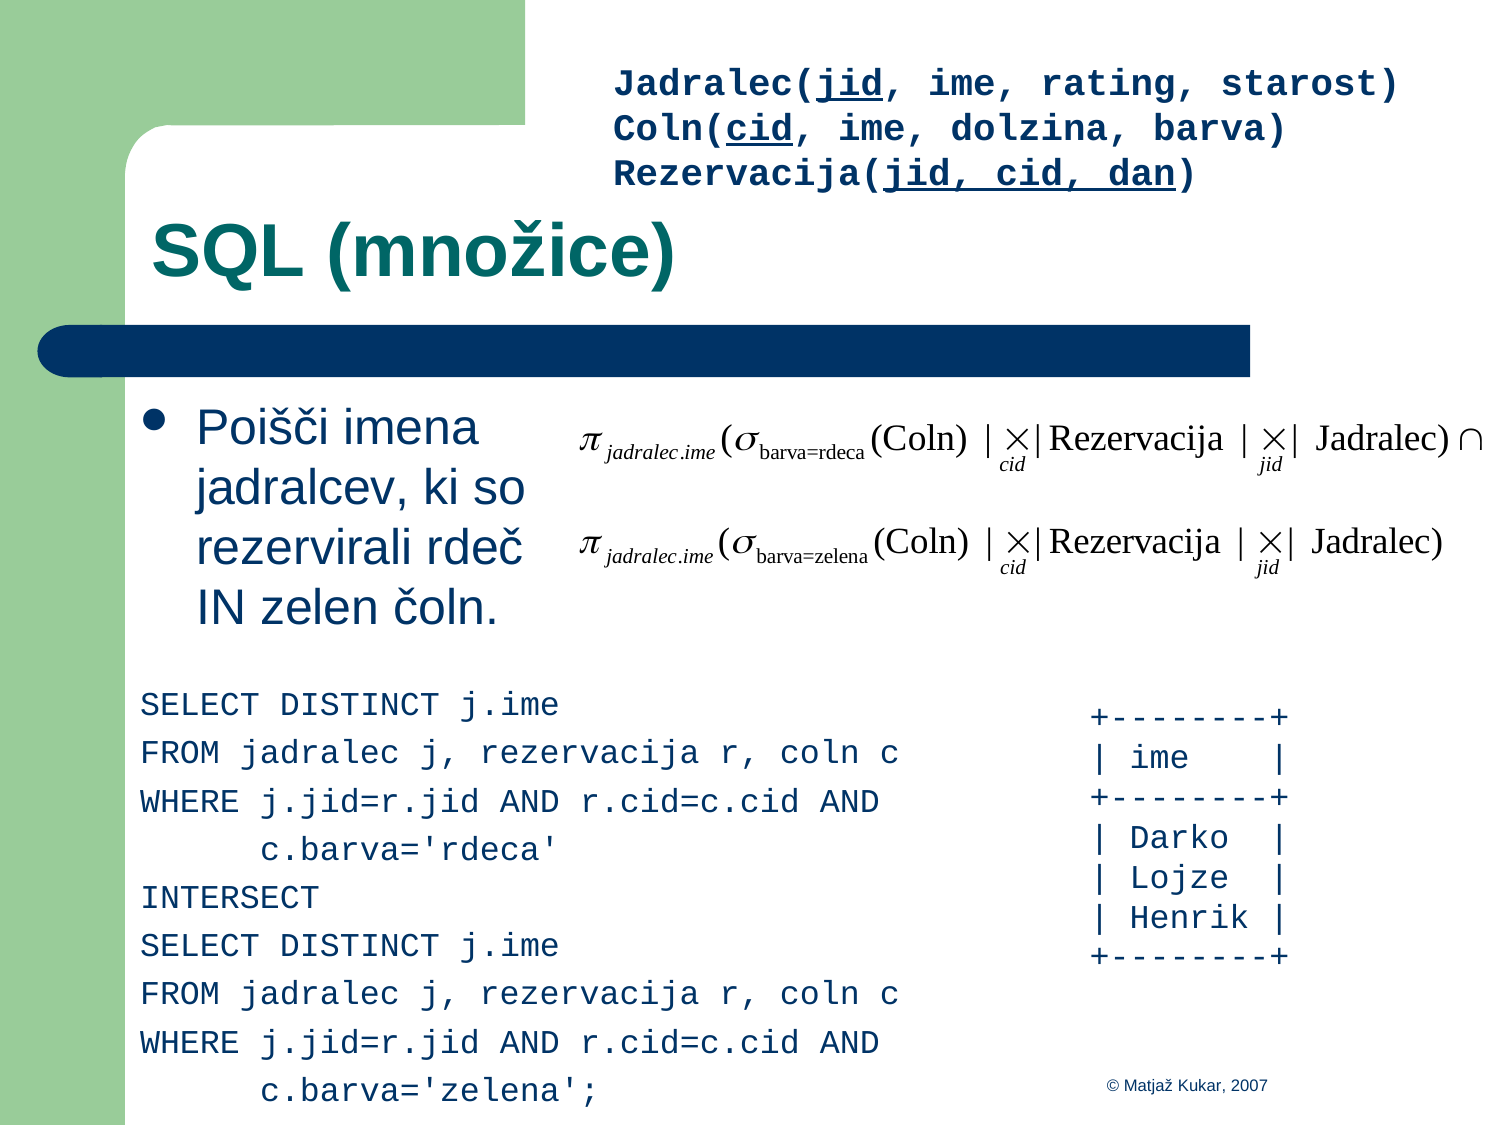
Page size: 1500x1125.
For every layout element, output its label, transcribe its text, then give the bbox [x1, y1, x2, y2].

list Poišči imena jadralcev, ki so rezervirali rdeč IN zelen čoln. [125, 387, 576, 681]
list SELECT DISTINCT j.ime FROM jadralec j, rezervacija r, coln c WHERE j.jid=r.jid AND r.cid=c.cid AND c.barva='rdeca' INTERSECT SELECT DISTINCT j.ime FROM jadralec j, rezervacija r, coln c WHERE j.jid=r.jid AND r.cid=c.cid AND c.barva='zelena'; [125, 675, 1075, 1125]
text_box Jadralec(jid, ime, rating, starost) Coln(cid, ime, dolzina, barva) Rezervacija(jid, cid, dan) [523, 49, 1416, 201]
text_box © Matjaž Kukar, 2007 [1075, 1025, 1426, 1103]
chart [575, 412, 1487, 485]
text_box +--------+ | ime | +--------+ | Darko | | Lojze | | Henrik | +--------+ [1074, 687, 1500, 983]
title SQL (množice) [136, 136, 1414, 301]
text_box [575, 516, 1450, 593]
